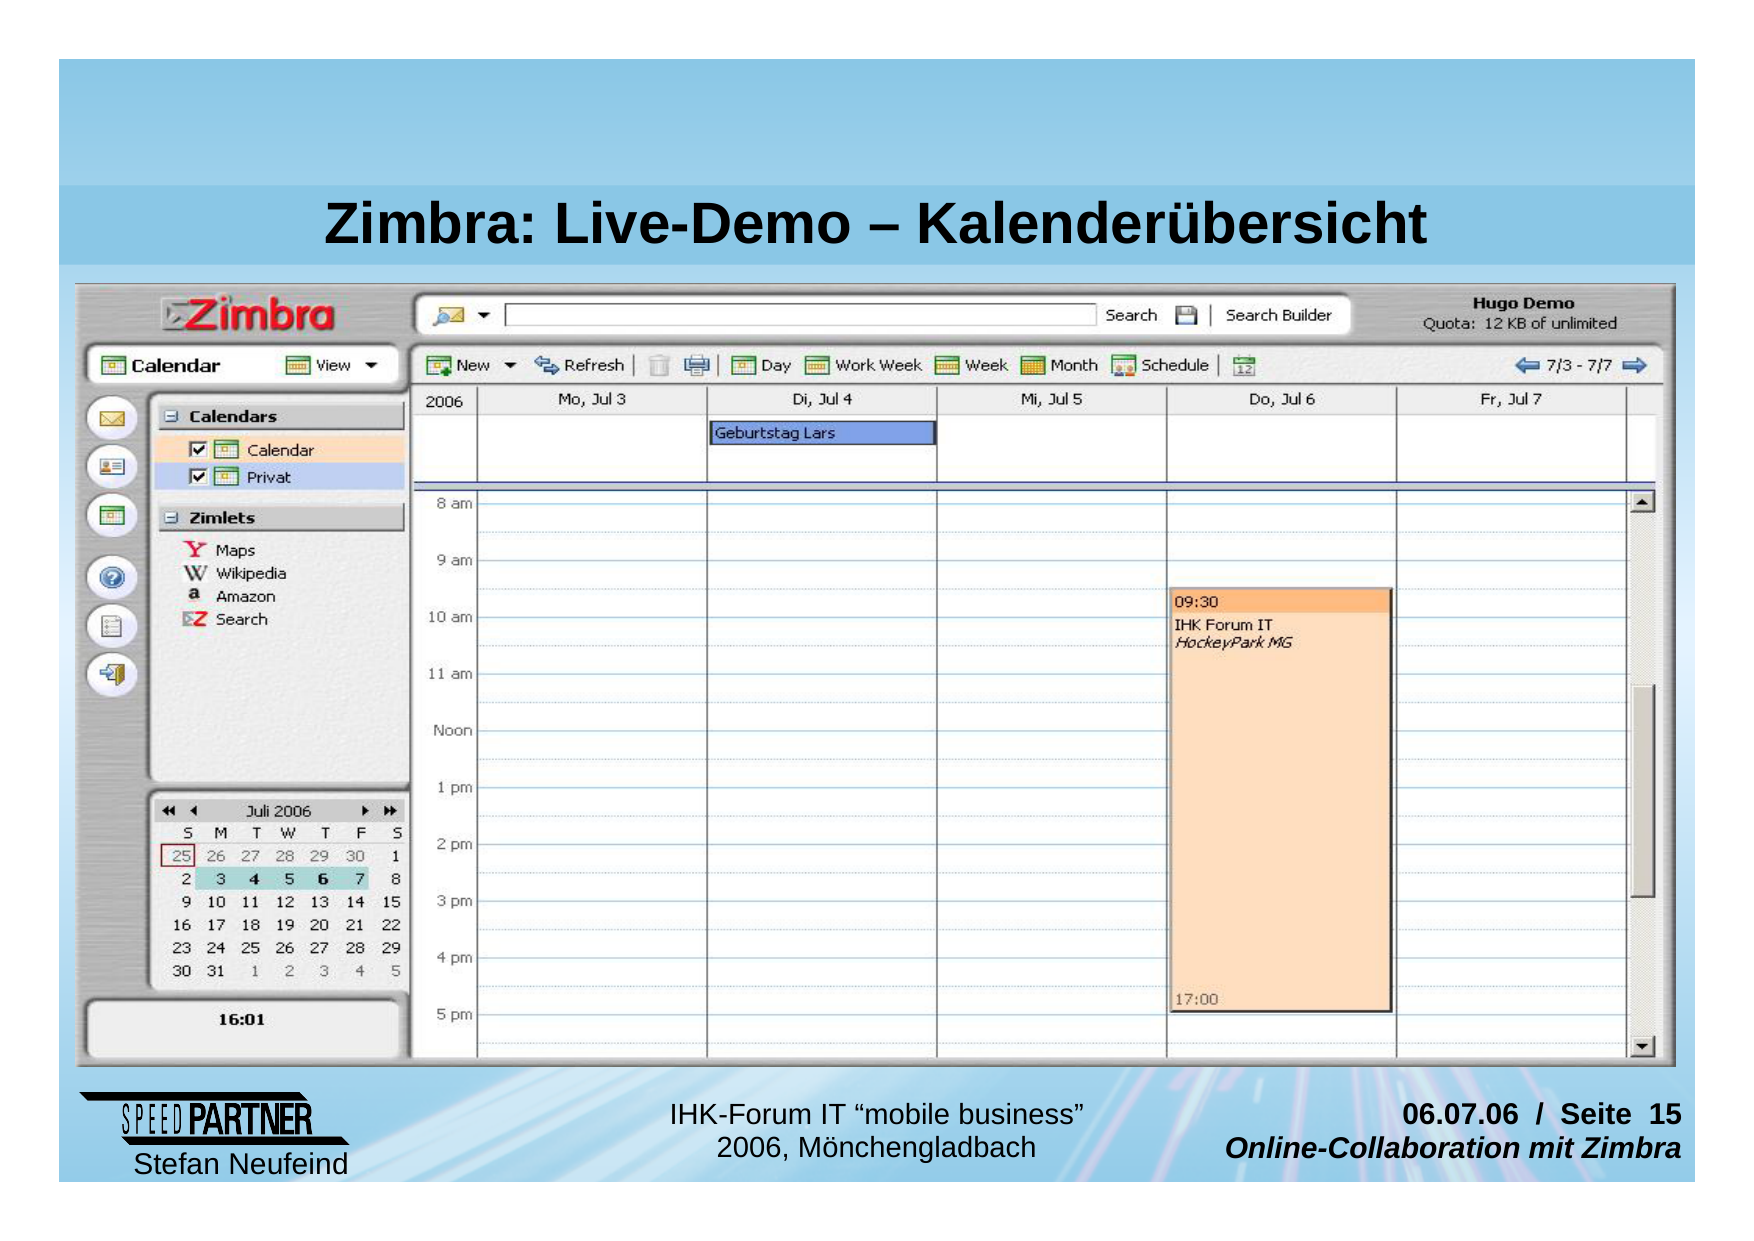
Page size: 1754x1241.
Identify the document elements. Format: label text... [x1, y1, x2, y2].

picture [59, 59, 1695, 185]
picture [59, 265, 1695, 1182]
title Zimbra: Live-Demo – Kalenderübersicht [59, 190, 1695, 257]
